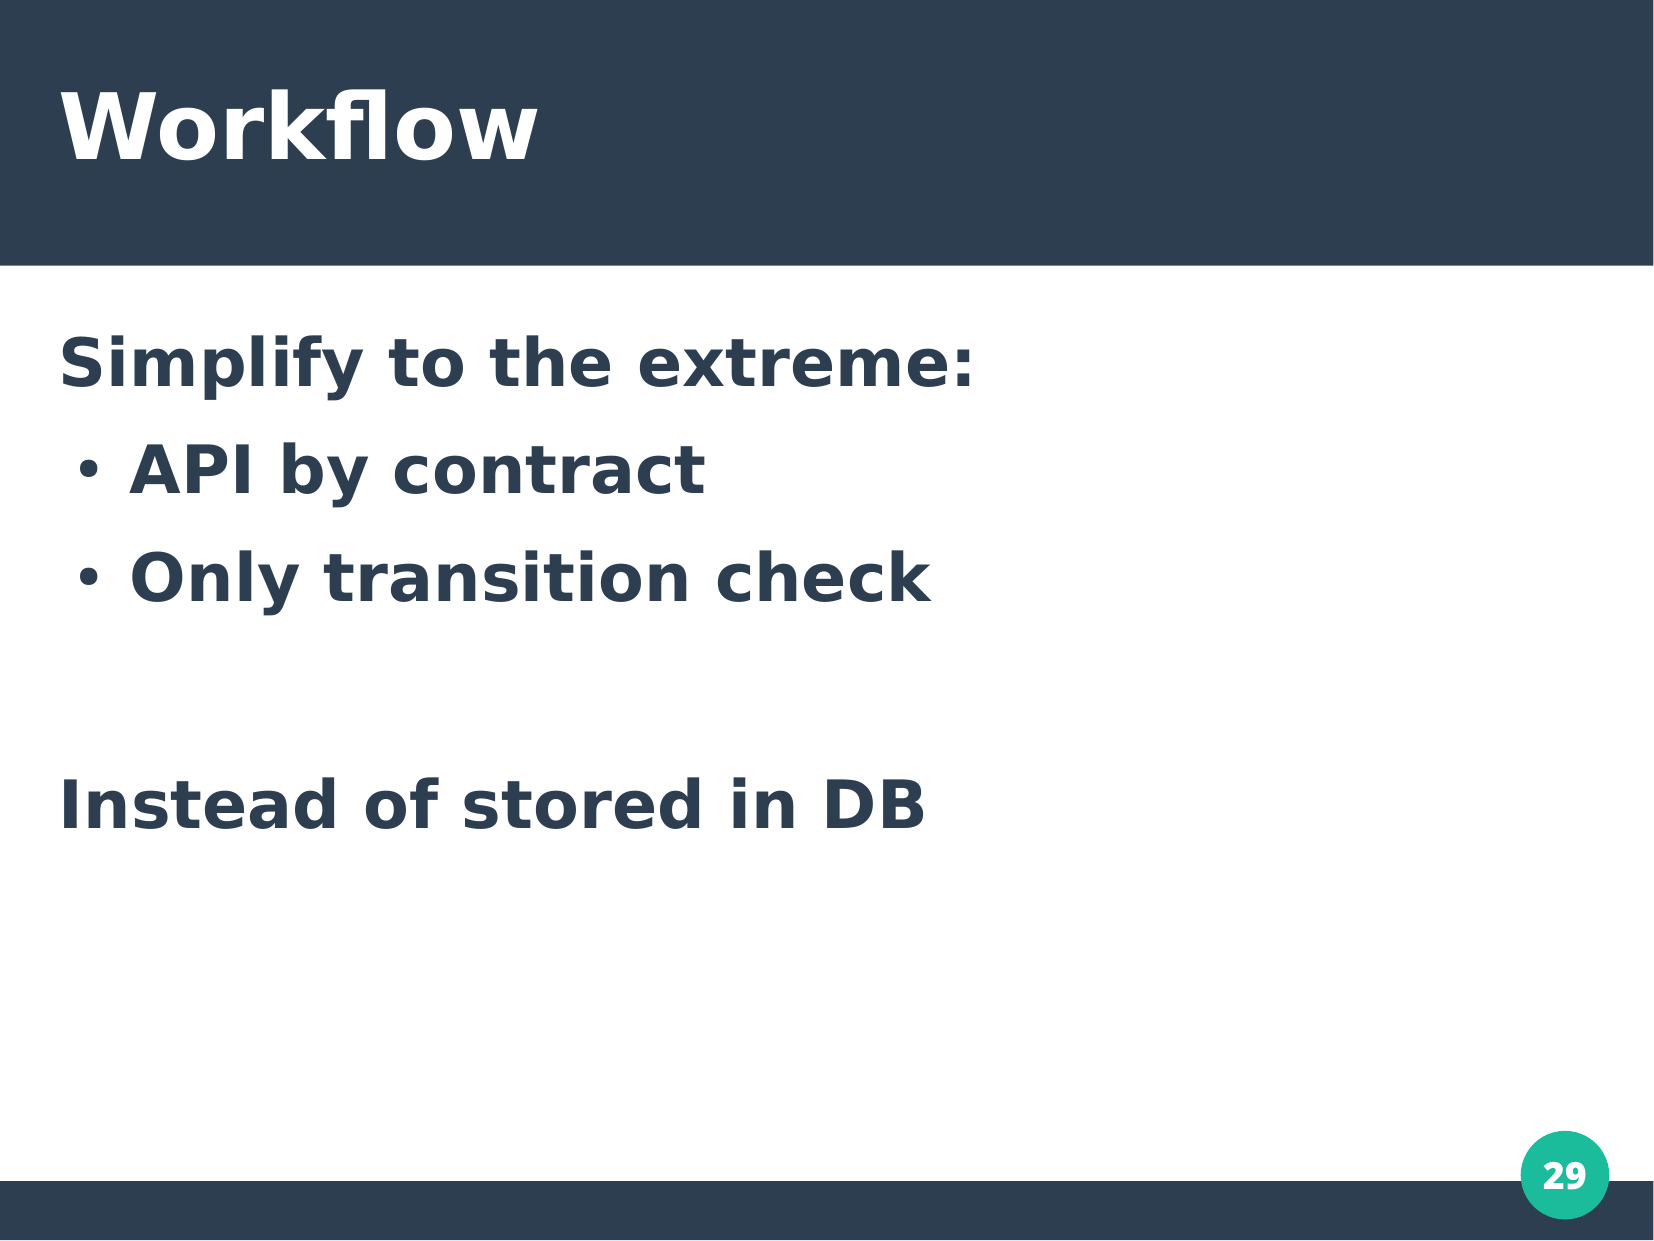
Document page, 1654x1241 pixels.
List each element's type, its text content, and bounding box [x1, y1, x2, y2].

title Workflow [59, 49, 1595, 207]
list Simplify to the extreme: API by contract Only transition check Instead of stored in DB [59, 324, 1595, 1152]
